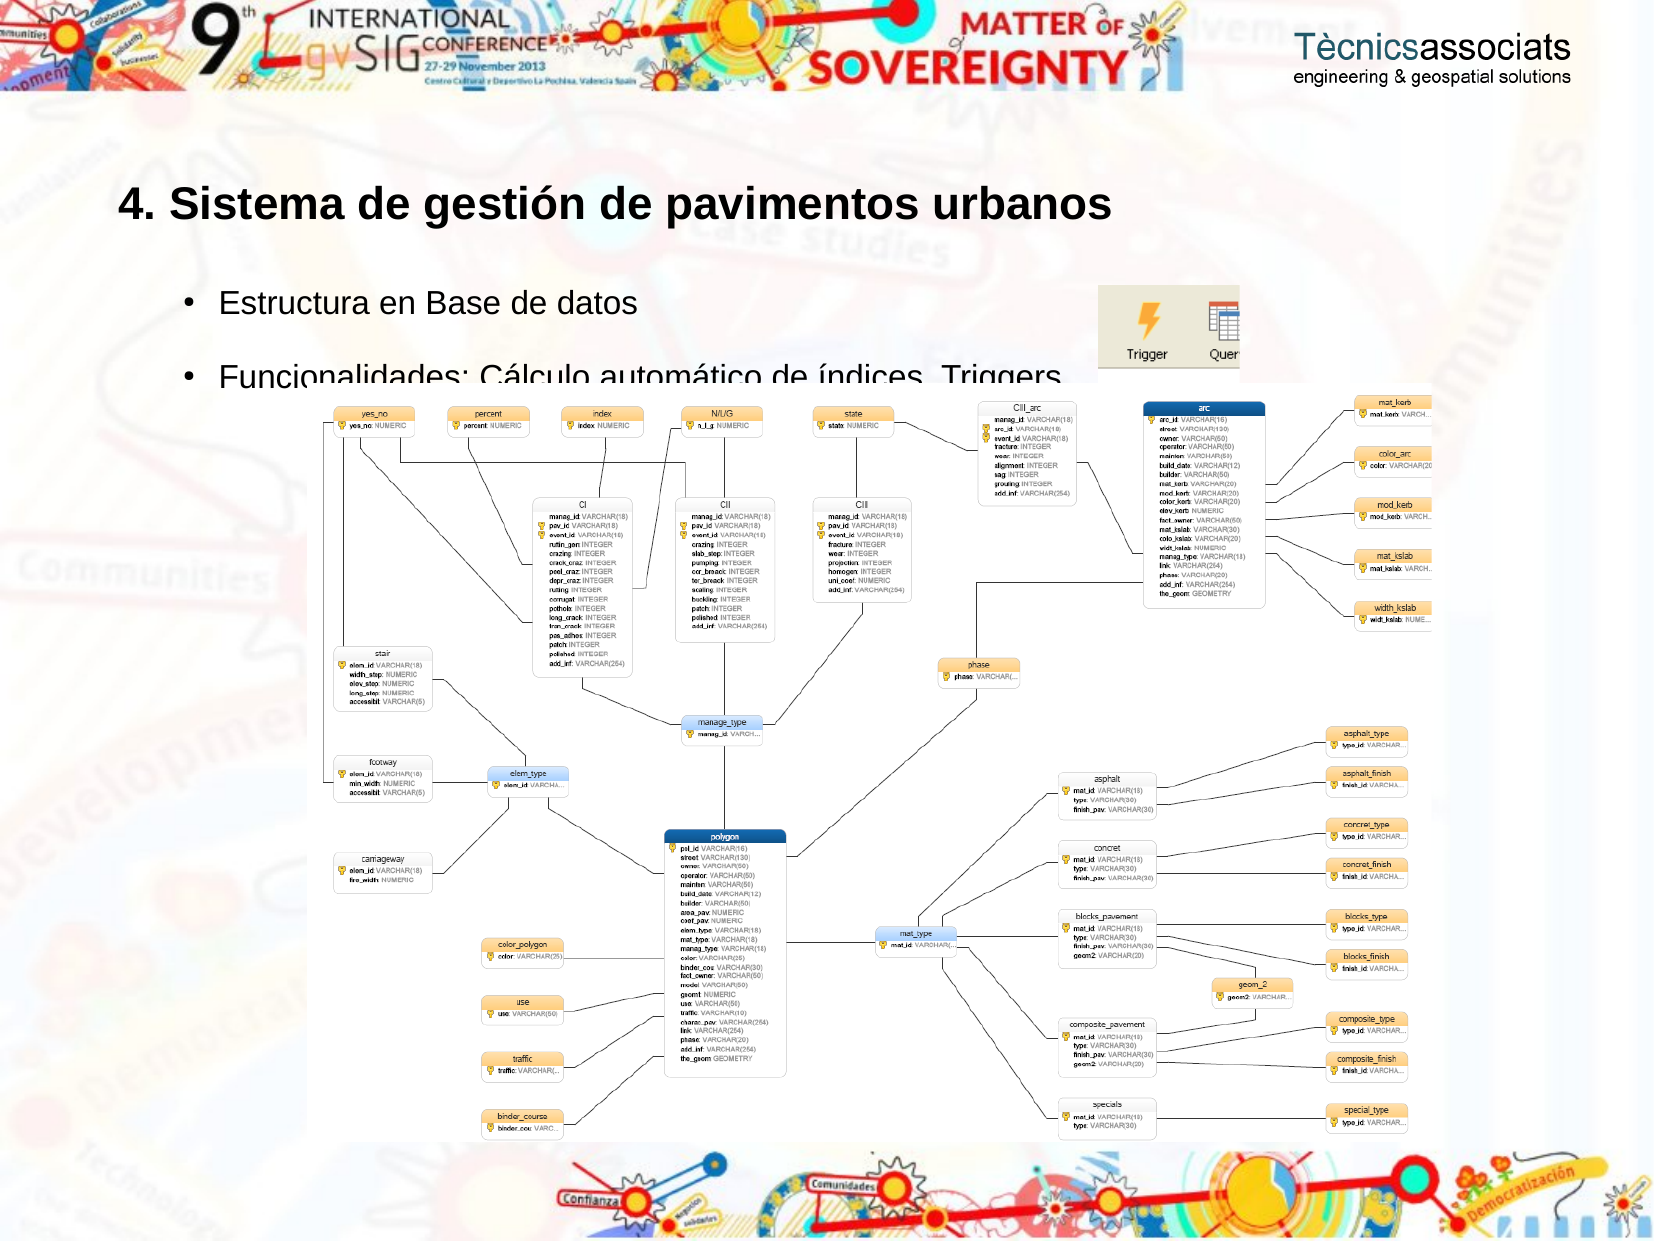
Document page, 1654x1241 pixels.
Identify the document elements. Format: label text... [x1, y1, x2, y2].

text_box Estructura en Base de datos Funcionalidades: Cálculo automático de índices. Triggers [147, 265, 1477, 526]
picture [0, 0, 1654, 1241]
text_box 4. Sistema de gestión de pavimentos urbanos [118, 177, 1595, 230]
